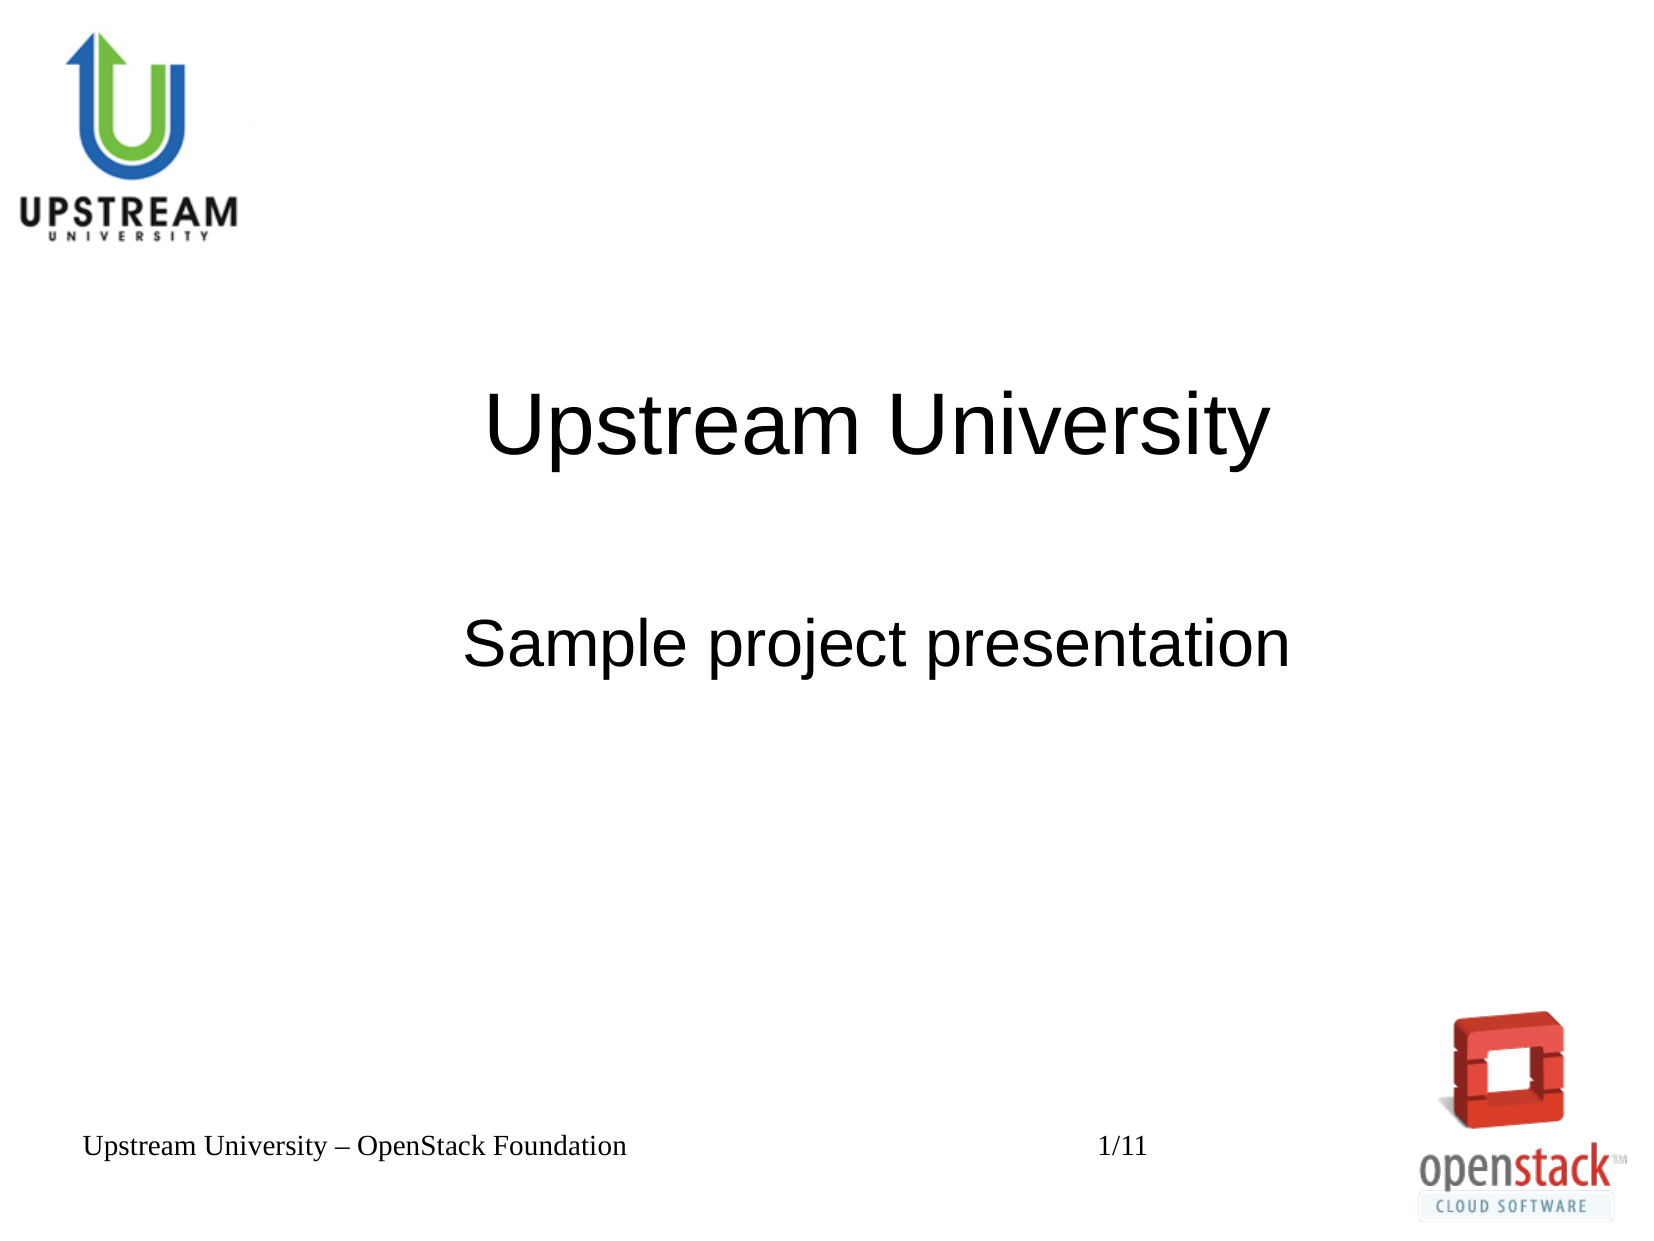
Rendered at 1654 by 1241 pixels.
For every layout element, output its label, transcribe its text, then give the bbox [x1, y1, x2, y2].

list Upstream University Sample project presentation [255, 270, 1501, 991]
picture [0, 0, 252, 269]
picture [1385, 983, 1654, 1241]
